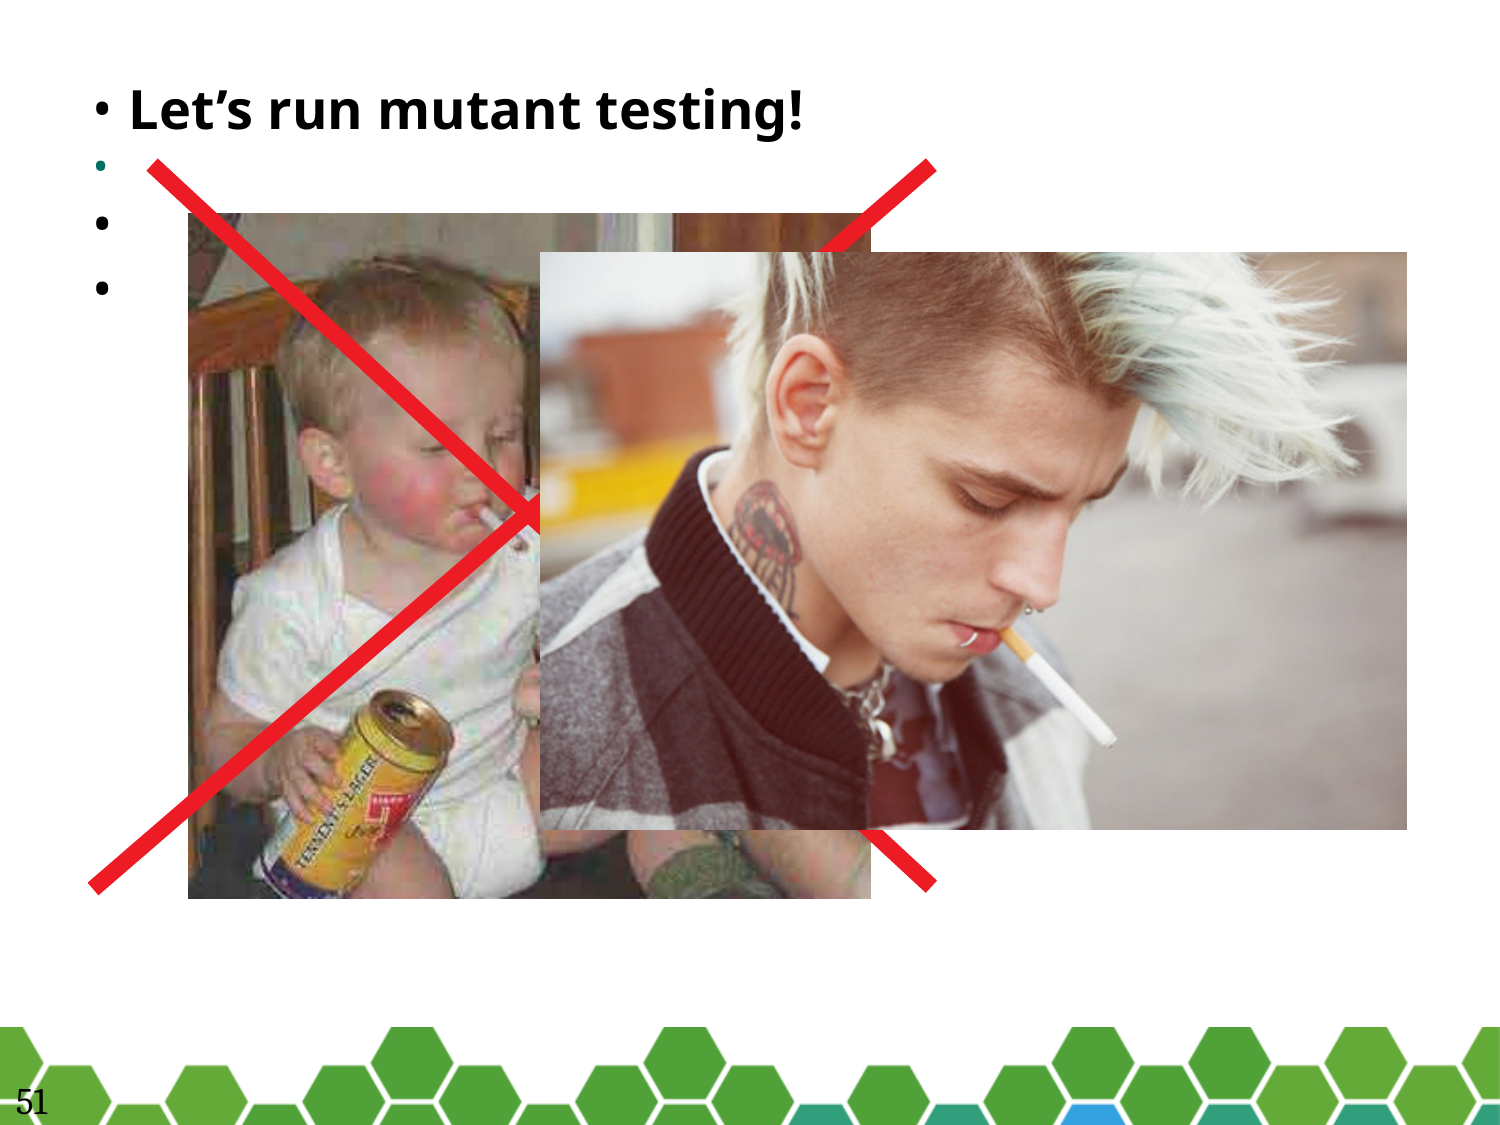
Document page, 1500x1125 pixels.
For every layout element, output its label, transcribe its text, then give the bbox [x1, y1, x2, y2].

picture [0, 1027, 1500, 1125]
picture [188, 213, 514, 795]
text_box Let’s run mutant testing! [92, 75, 1467, 728]
picture [188, 213, 1407, 899]
